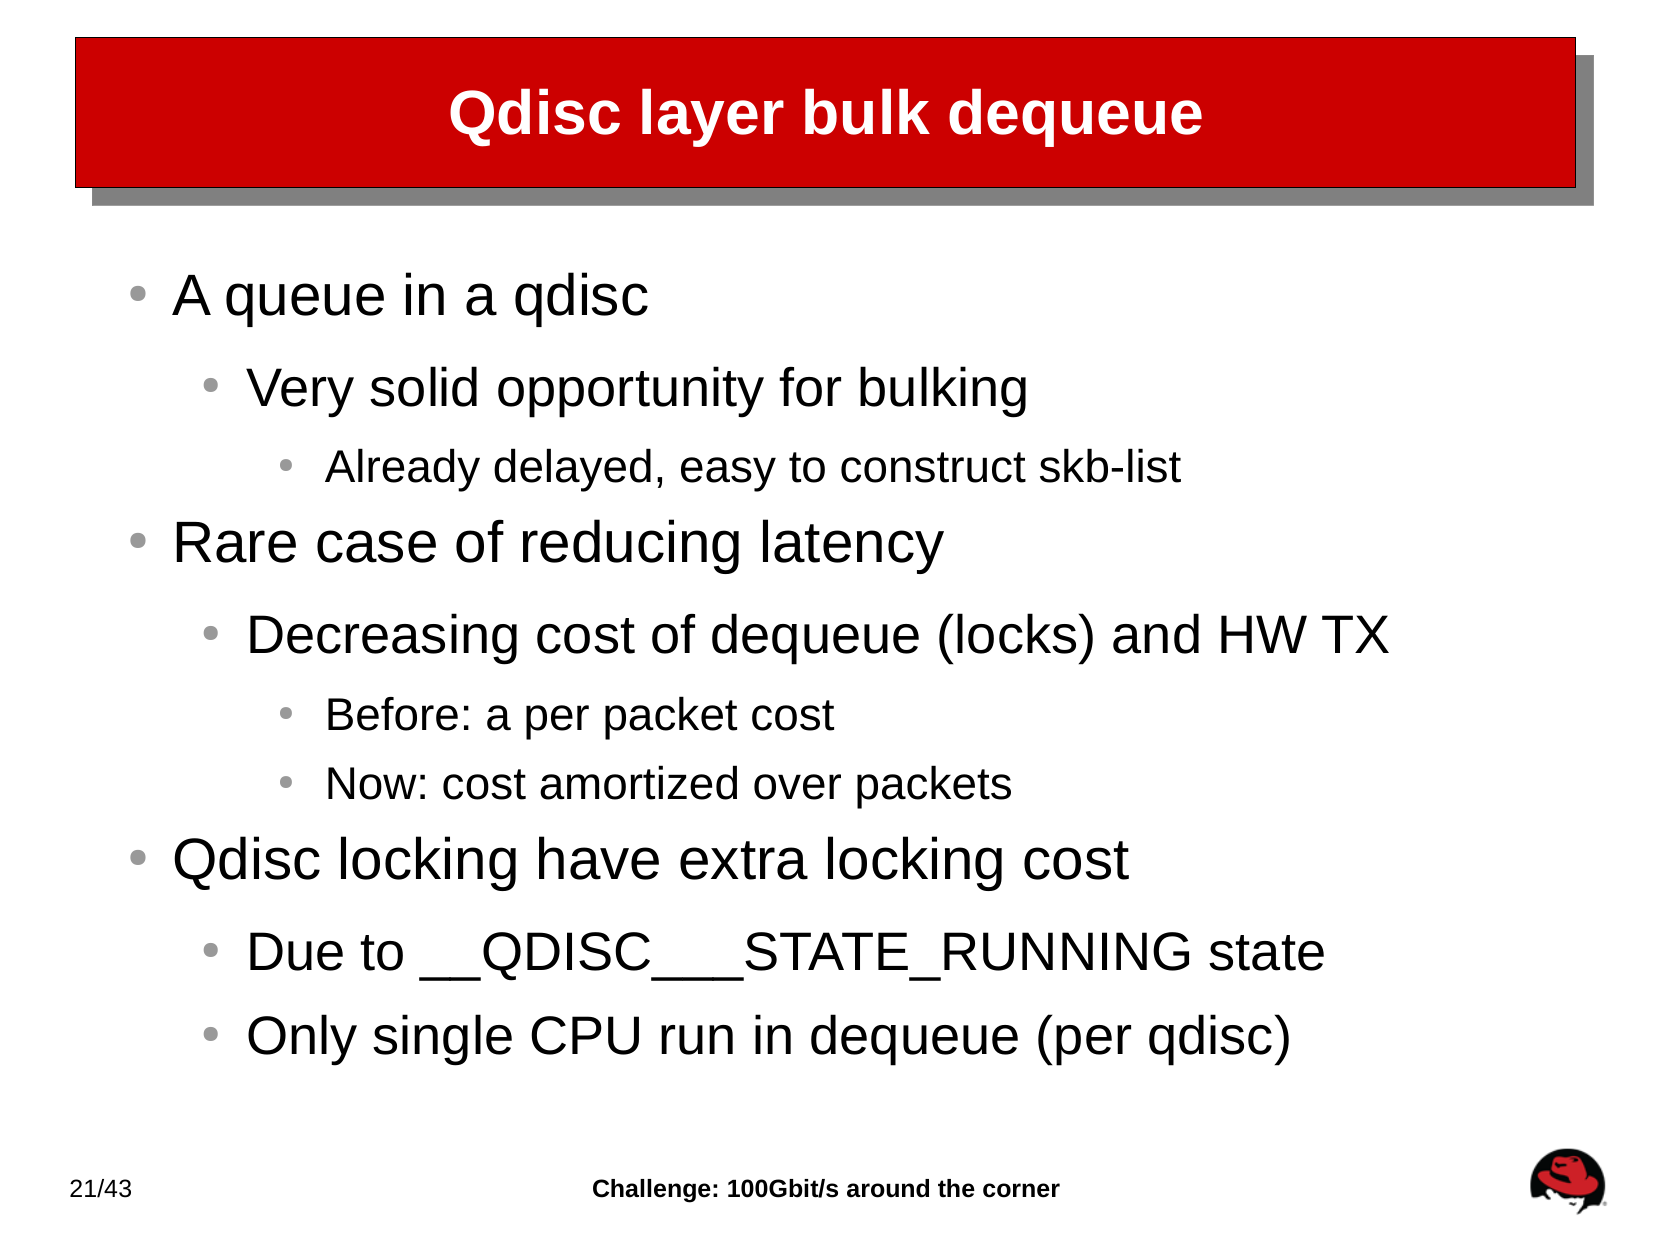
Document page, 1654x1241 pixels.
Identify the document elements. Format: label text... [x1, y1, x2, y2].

list A queue in a qdisc Very solid opportunity for bulking Already delayed, easy to construct skb-list Rare case of reducing latency Decreasing cost of dequeue (locks) and HW TX Before: a per packet cost Now: cost amortized over packets Qdisc locking have extra locking cost Due to __QDISC___STATE_RUNNING state Only single CPU run in dequeue (per qdisc) [112, 262, 1538, 1067]
title Qdisc layer bulk dequeue [116, 37, 1538, 188]
picture [1529, 1146, 1613, 1224]
